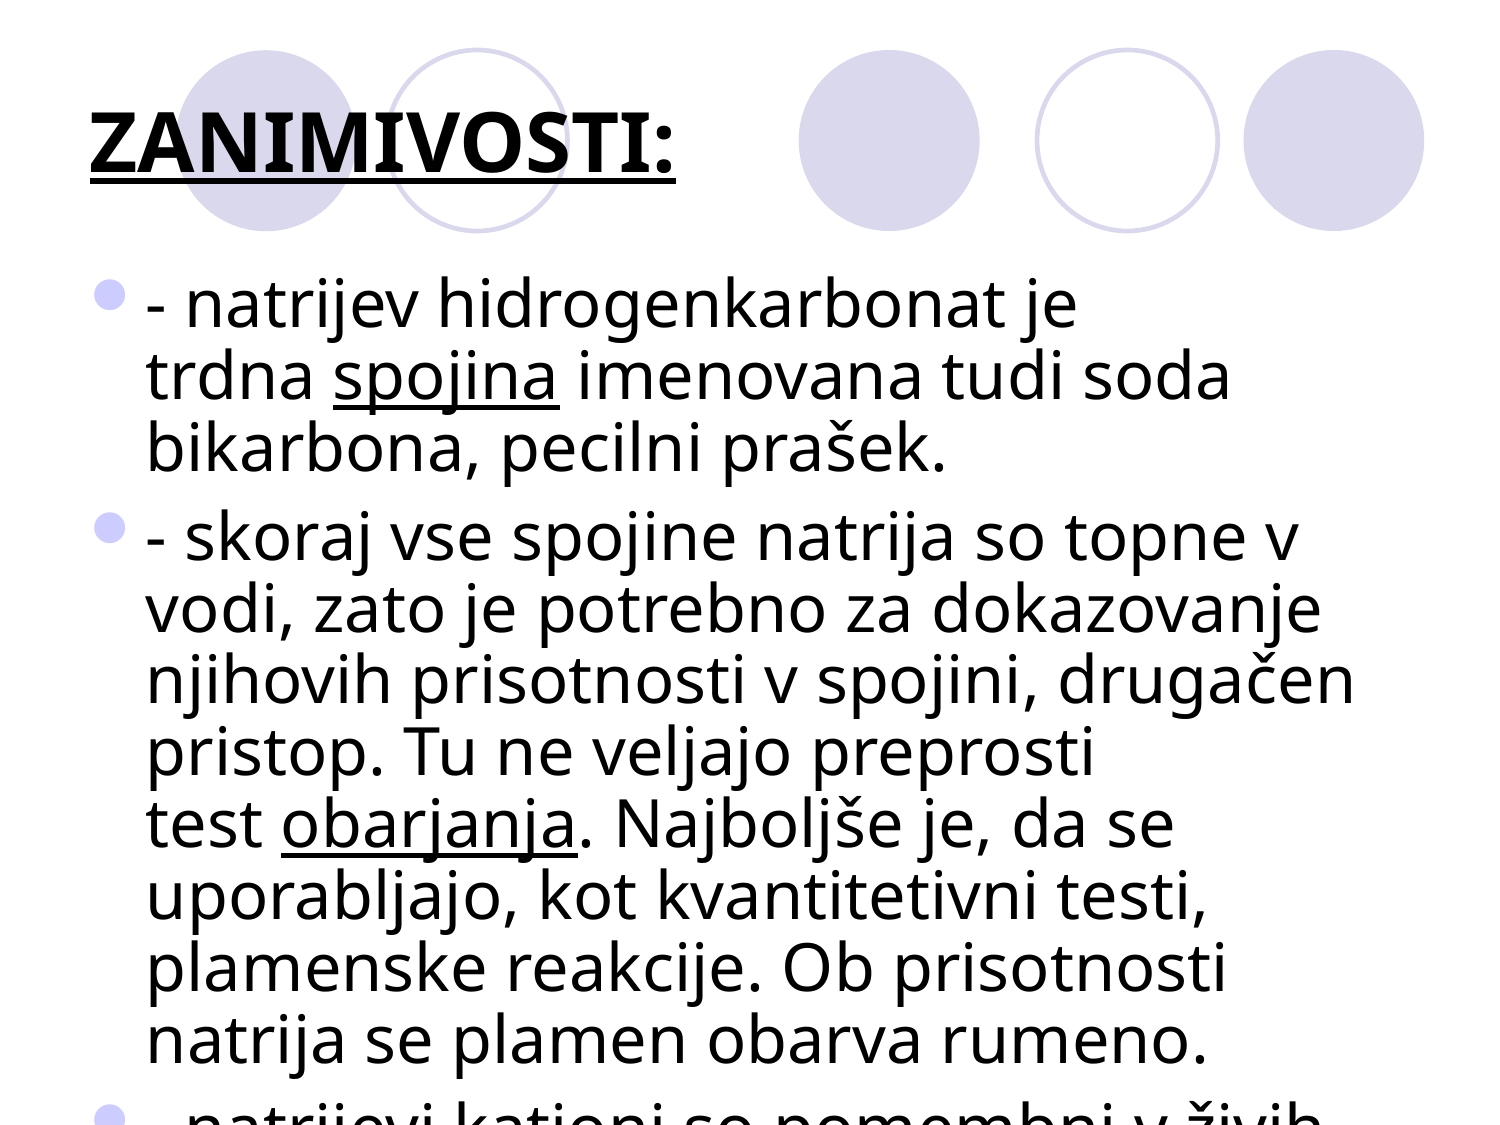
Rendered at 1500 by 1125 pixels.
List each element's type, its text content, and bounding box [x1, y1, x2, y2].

list - natrijev hidrogenkarbonat je trdna spojina imenovana tudi soda bikarbona, pecilni prašek. - skoraj vse spojine natrija so topne v vodi, zato je potrebno za dokazovanje njihovih prisotnosti v spojini, drugačen pristop. Tu ne veljajo preprosti test obarjanja. Najboljše je, da se uporabljajo, kot kvantitetivni testi, plamenske reakcije. Ob prisotnosti natrija se plamen obarva rumeno. - natrijevi kationi so pomembni v živih celicah saj skupaj s kalijevimi kationi regulira živčne impulze. [75, 262, 1425, 1006]
title ZANIMIVOSTI: [75, 45, 1425, 233]
